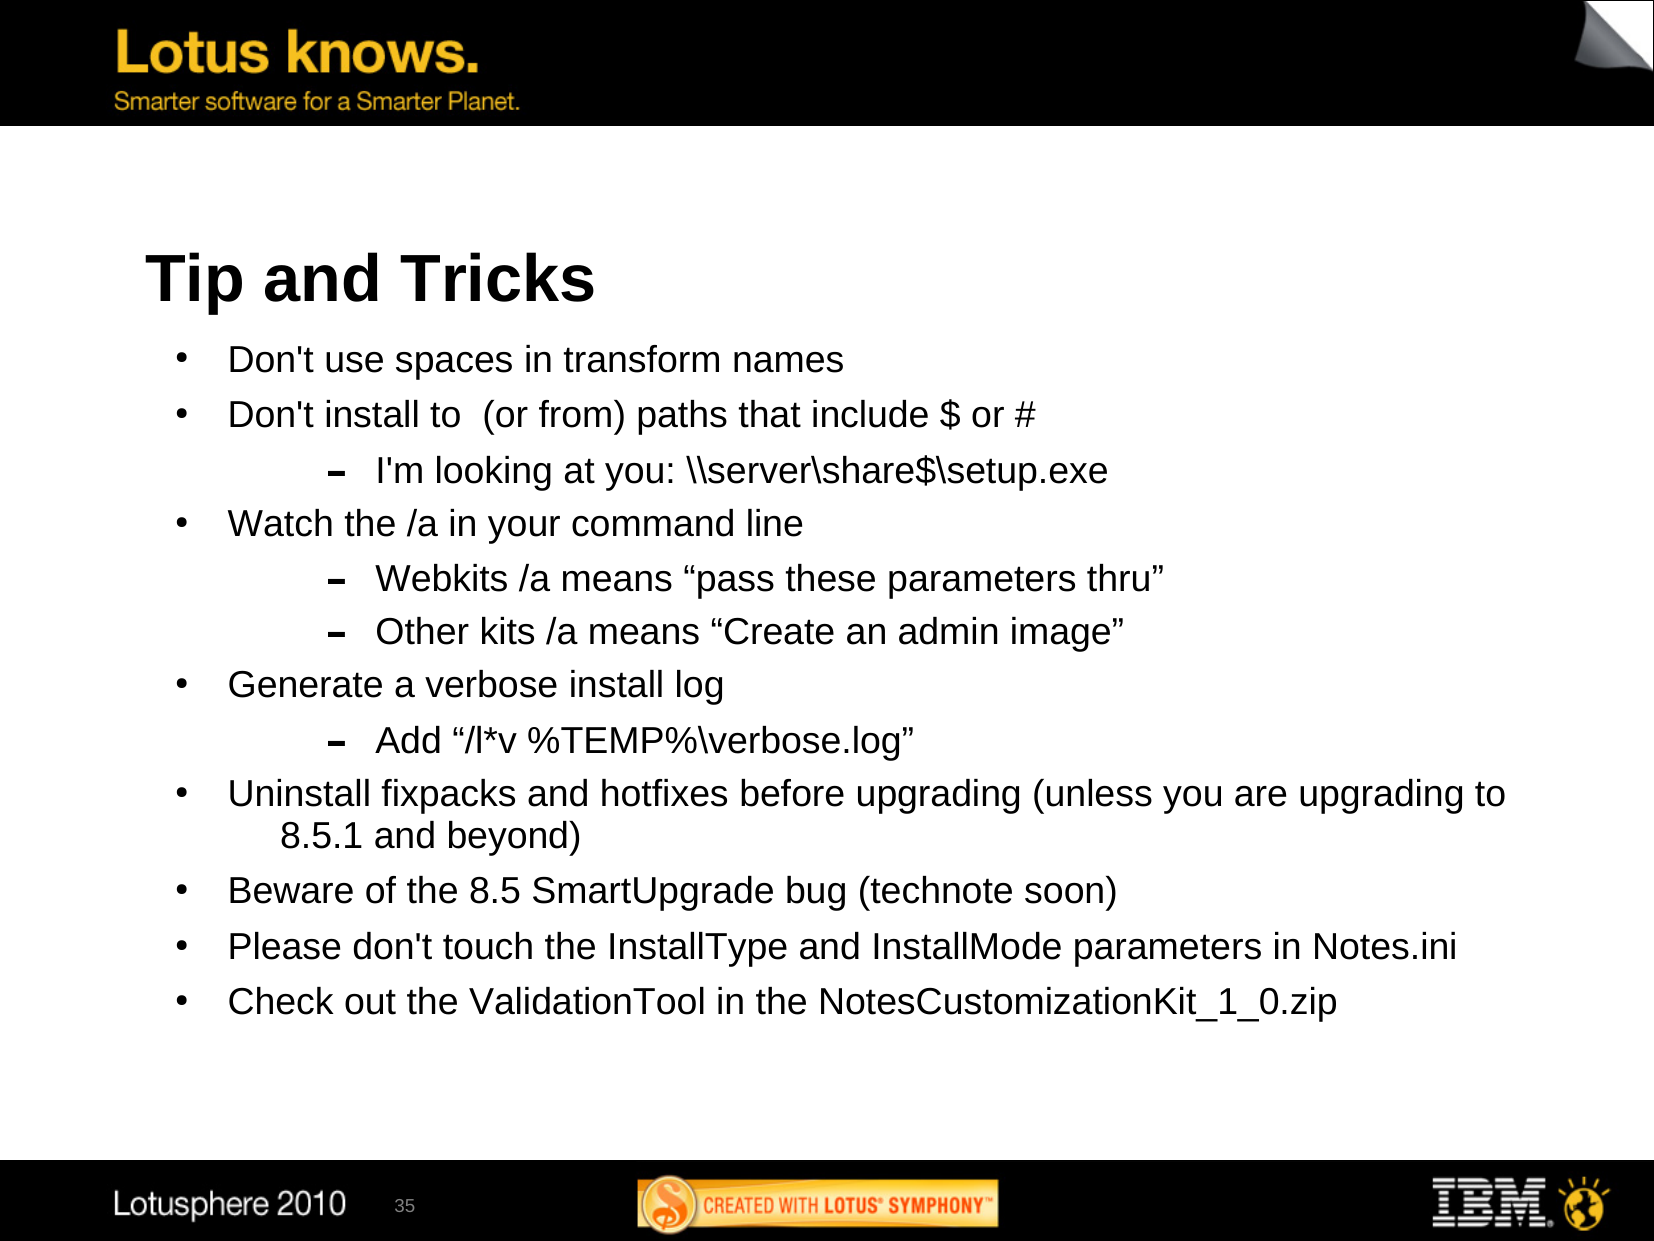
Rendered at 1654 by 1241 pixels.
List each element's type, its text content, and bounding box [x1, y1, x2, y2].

picture [1, 1161, 1653, 1241]
title Tip and Tricks [145, 144, 1513, 316]
list Don't use spaces in transform names Don't install to (or from) paths that include $ or # I'm looking at you: \\server\share$\setup.exe Watch the /a in your command line Webkits /a means “pass these parameters thru” Other kits /a means “Create an admin image” Generate a verbose install log Add “/l*v %TEMP%\verbose.log” Uninstall fixpacks and hotfixes before upgrading (unless you are upgrading to 8.5.1 and beyond) Beware of the 8.5 SmartUpgrade bug (technote soon) Please don't touch the InstallType and InstallMode parameters in Notes.ini Check out the ValidationTool in the NotesCustomizationKit_1_0.zip [139, 338, 1552, 1093]
picture [1, 1, 1653, 125]
